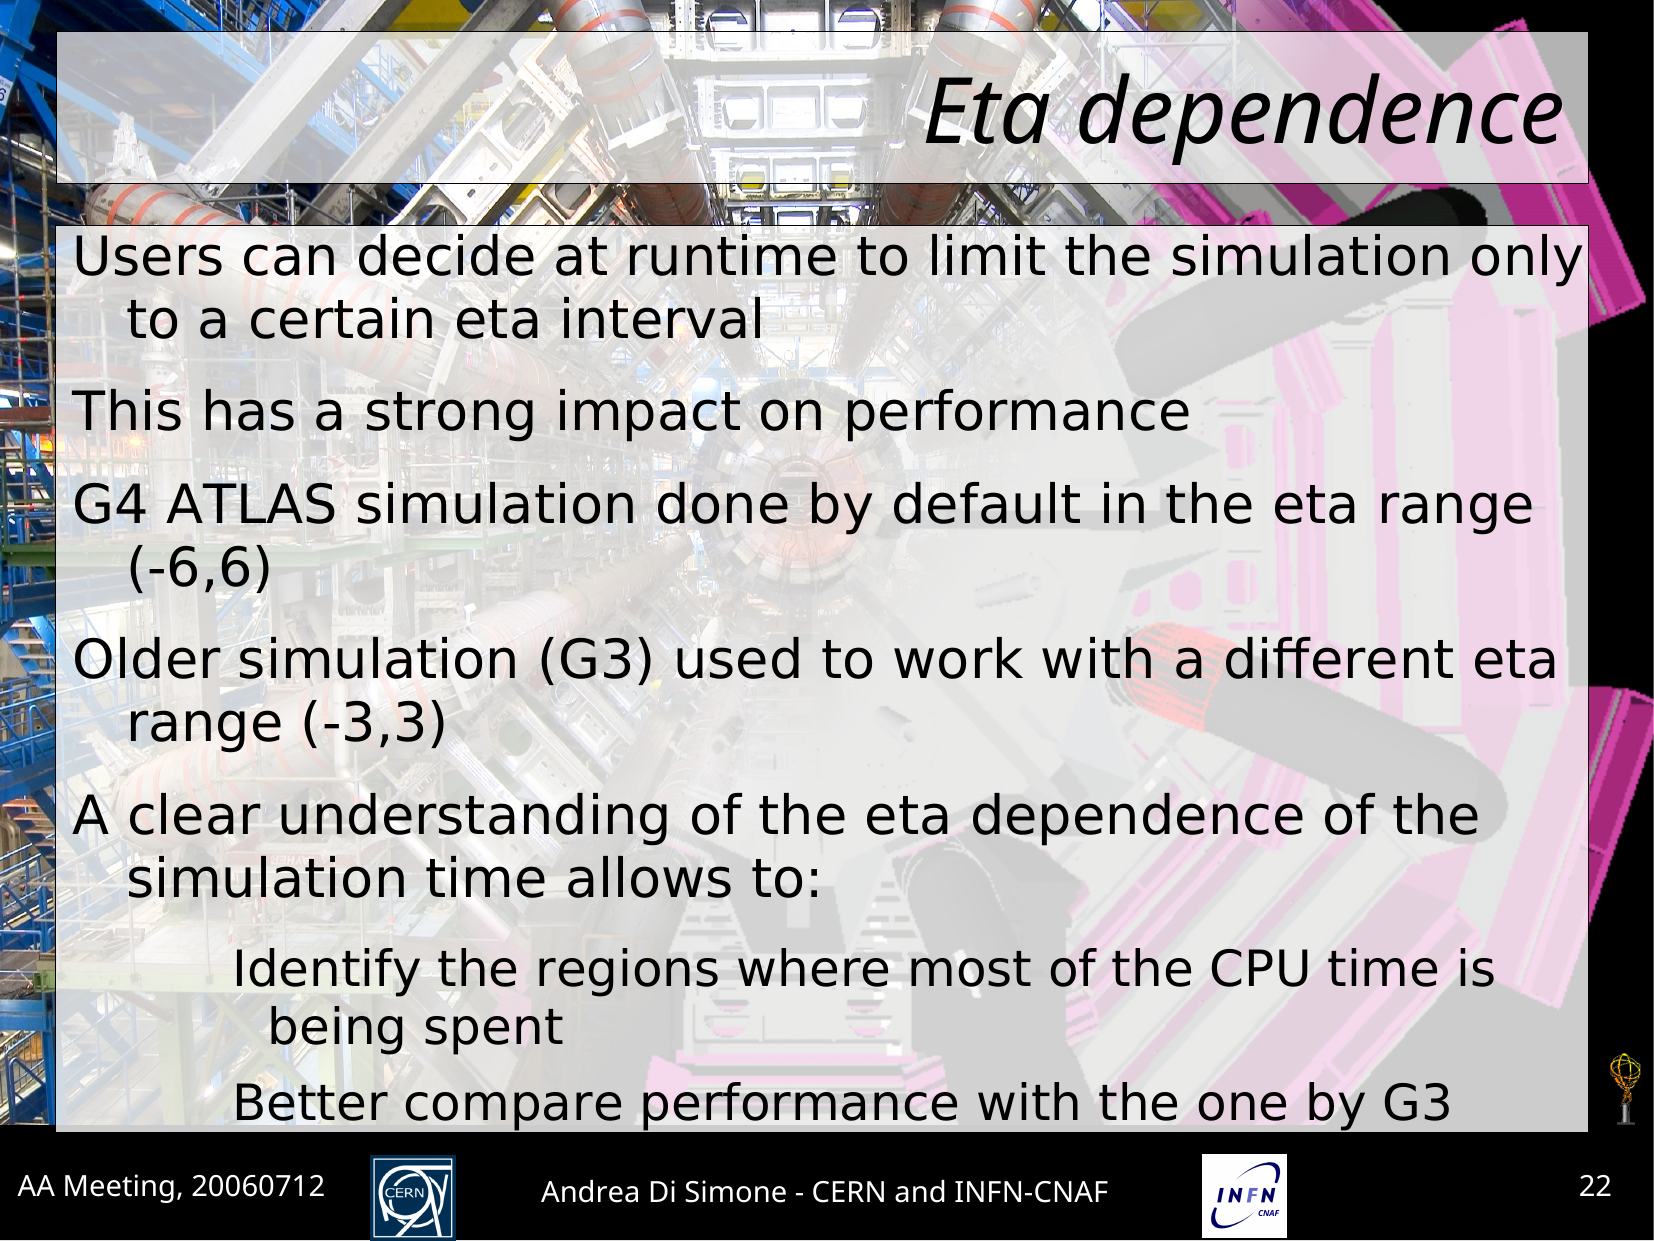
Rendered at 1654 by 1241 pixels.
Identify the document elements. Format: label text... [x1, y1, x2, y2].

picture [0, 0, 1654, 1125]
title Eta dependence [56, 31, 1589, 184]
picture [370, 1155, 456, 1241]
picture [1202, 1154, 1287, 1238]
list Users can decide at runtime to limit the simulation only to a certain eta interval This has a strong impact on performance G4 ATLAS simulation done by default in the eta range (-6,6) Older simulation (G3) used to work with a different eta range (-3,3) A clear understanding of the eta dependence of the simulation time allows to: Identify the regions where most of the CPU time is being spent Better compare performance with the one by G3 [55, 225, 1589, 1133]
